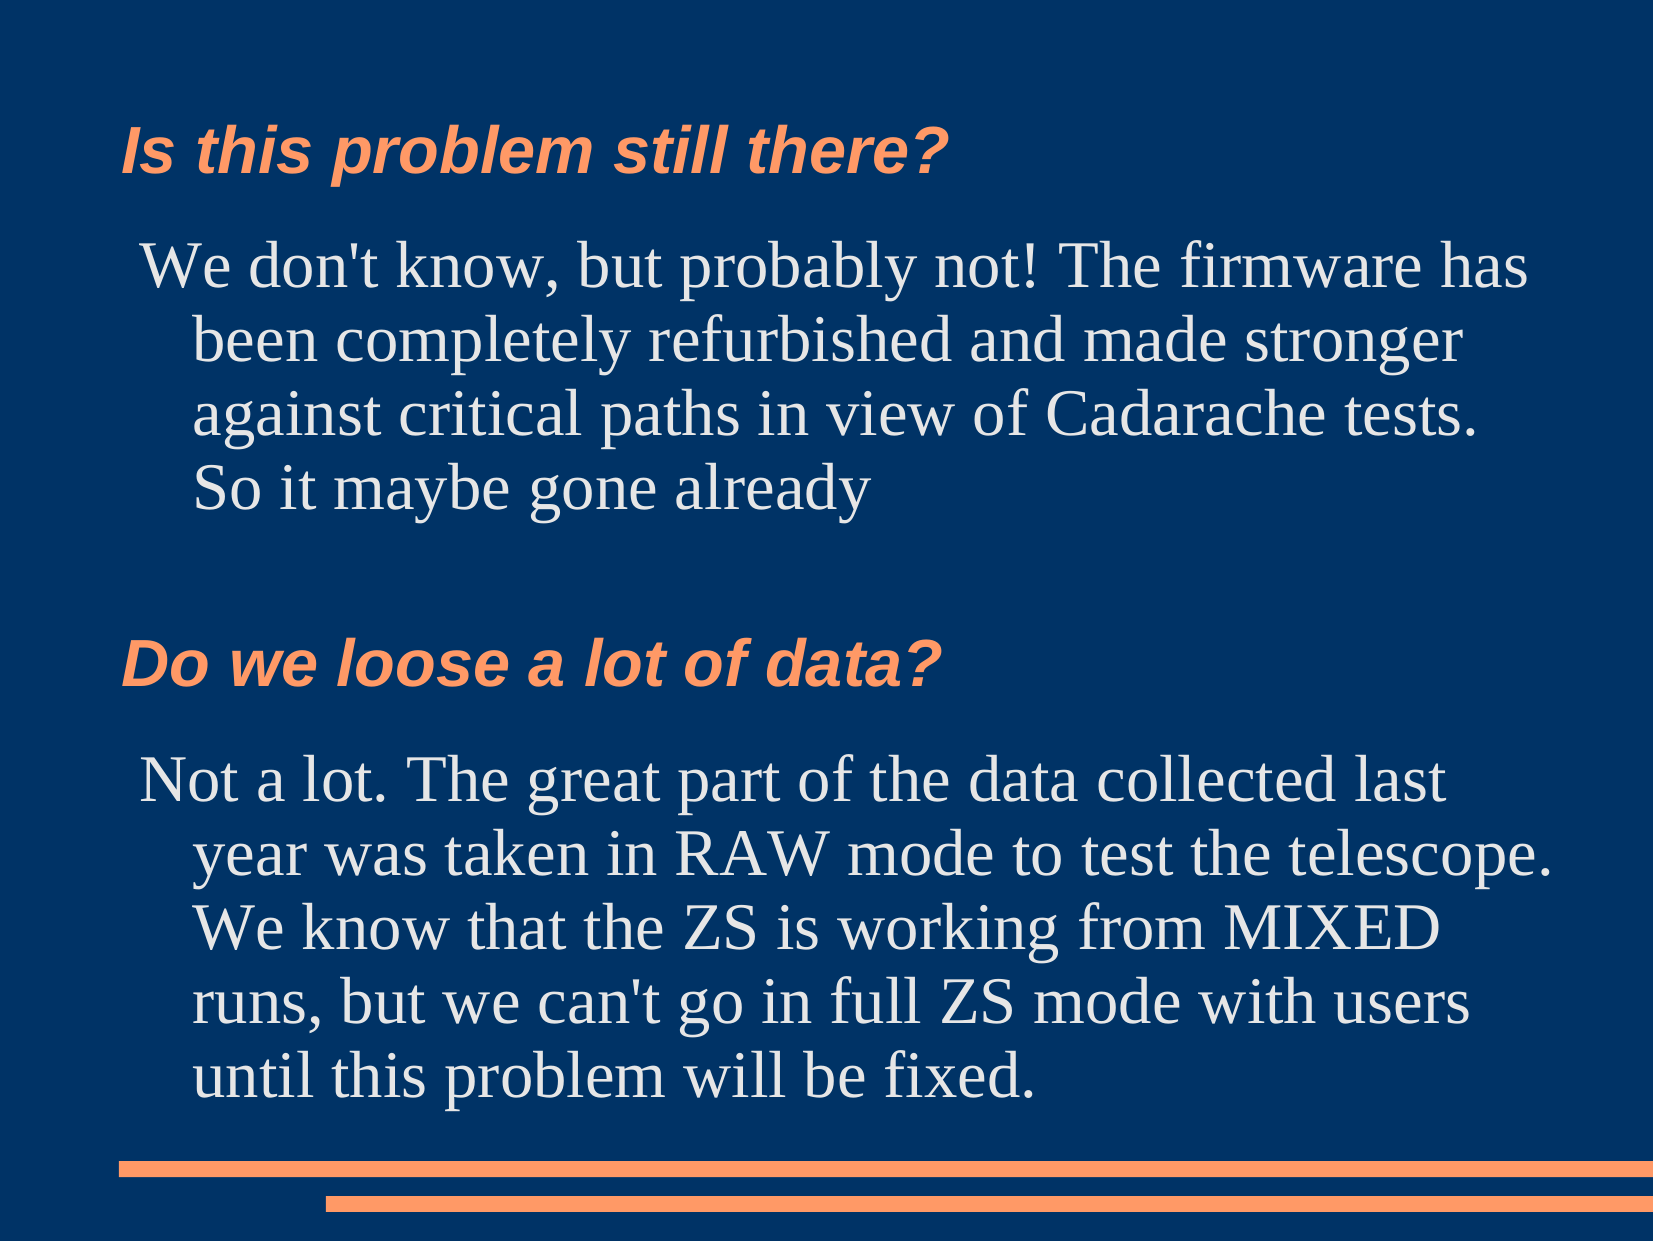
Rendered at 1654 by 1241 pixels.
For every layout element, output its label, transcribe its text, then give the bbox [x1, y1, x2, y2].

title Is this problem still there? [121, 46, 1534, 227]
list We don't know, but probably not! The firmware has been completely refurbished and made stronger against critical paths in view of Cadarache tests. So it maybe gone already [121, 227, 1561, 524]
title Do we loose a lot of data? [121, 560, 1534, 741]
list Not a lot. The great part of the data collected last year was taken in RAW mode to test the telescope. We know that the ZS is working from MIXED runs, but we can't go in full ZS mode with users until this problem will be fixed. [121, 741, 1561, 1112]
